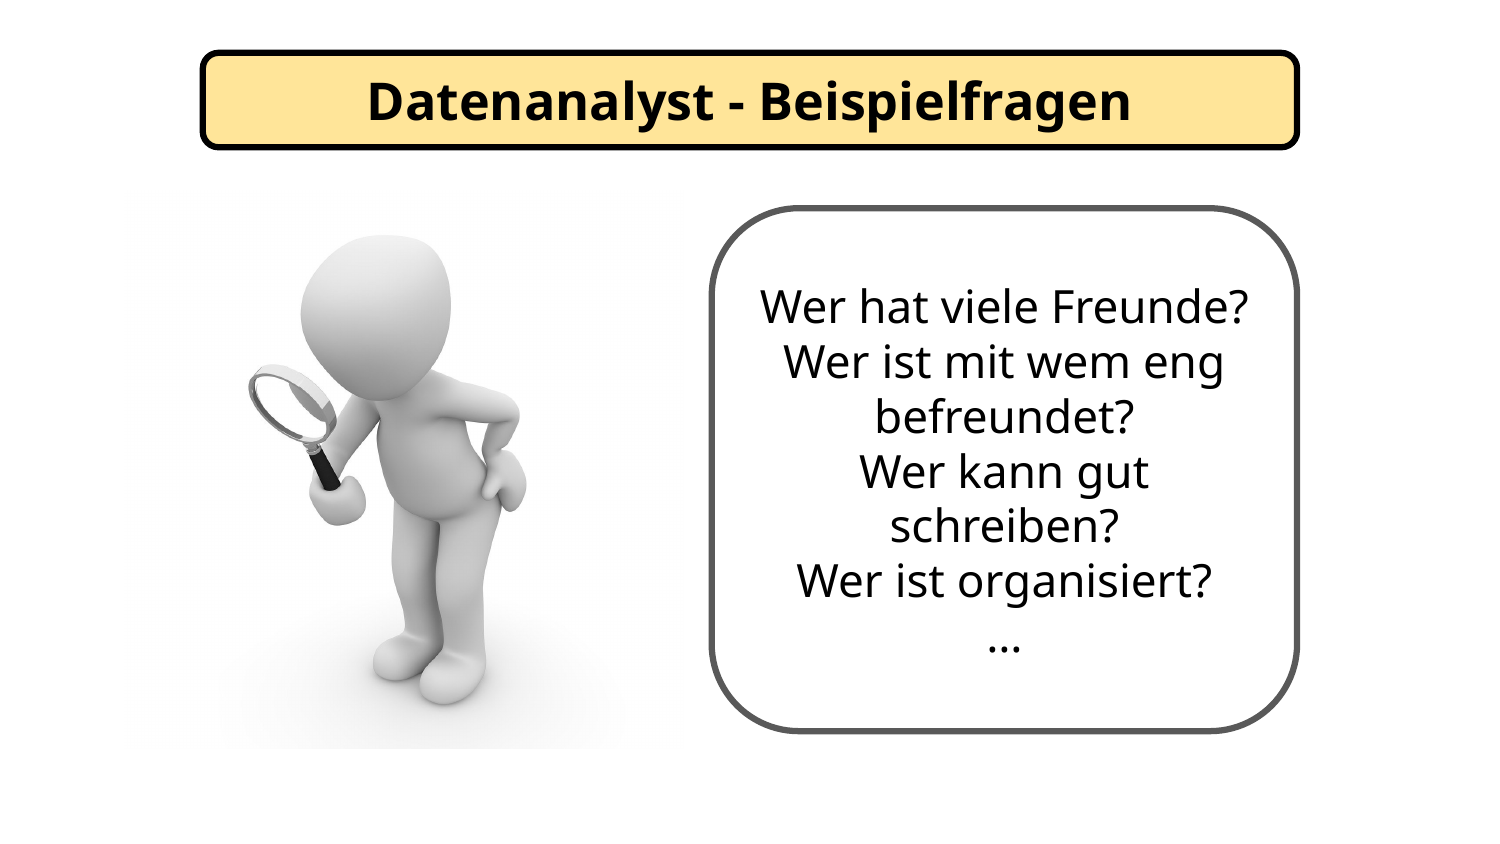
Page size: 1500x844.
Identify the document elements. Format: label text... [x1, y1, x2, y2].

picture [124, 190, 684, 750]
text_box Wer hat viele Freunde? Wer ist mit wem eng befreundet? Wer kann gut schreiben? Wer ist organisiert? … [711, 208, 1298, 732]
text_box Datenanalyst - Beispielfragen [202, 52, 1298, 148]
